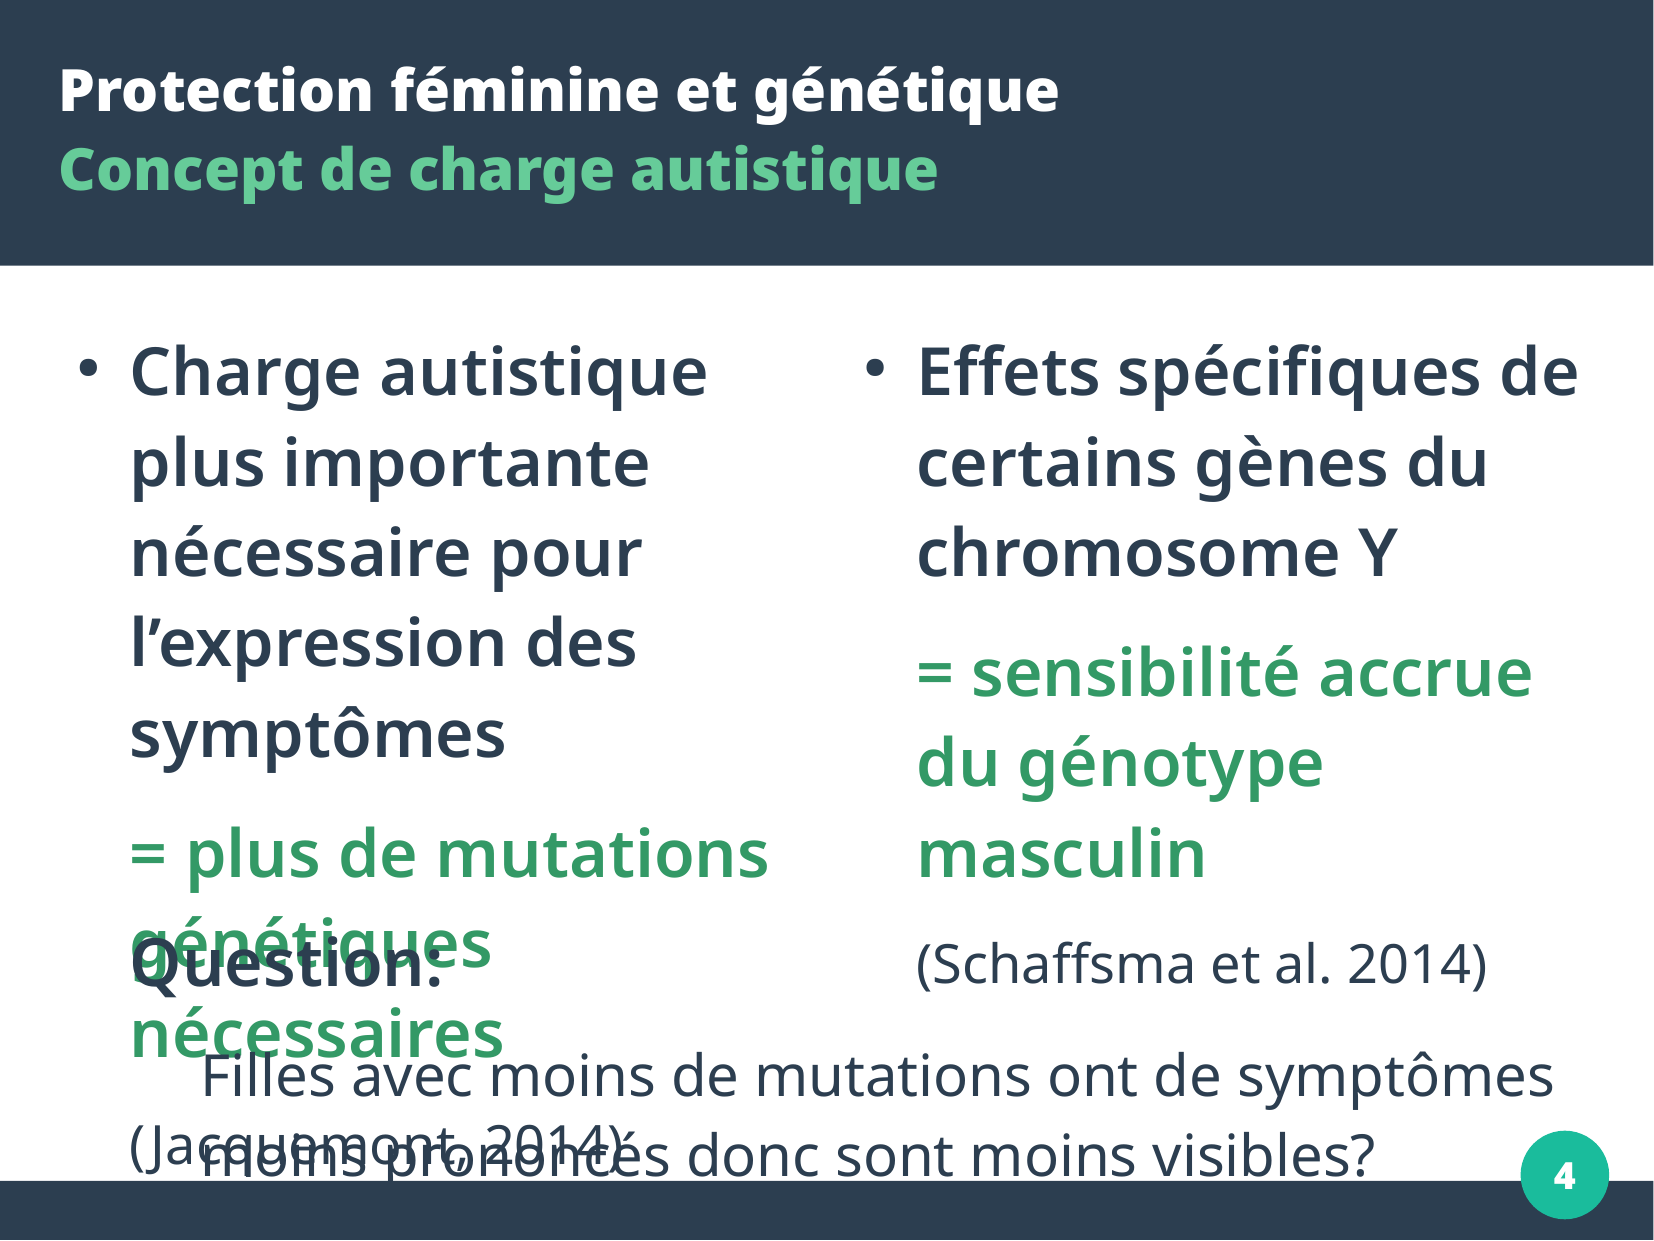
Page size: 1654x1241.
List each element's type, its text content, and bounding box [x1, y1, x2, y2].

list Effets spécifiques de certains gènes du chromosome Y = sensibilité accrue du génotype masculin (Schaffsma et al. 2014) [845, 324, 1595, 915]
title Protection féminine et génétique Concept de charge autistique [58, 49, 1595, 207]
list Charge autistique plus importante nécessaire pour l’expression des symptômes = plus de mutations génétiques nécessaires (Jacquemont, 2014) [58, 324, 809, 886]
list Question: Filles avec moins de mutations ont de symptômes moins prononcés donc sont moins visibles? [58, 915, 1595, 1151]
